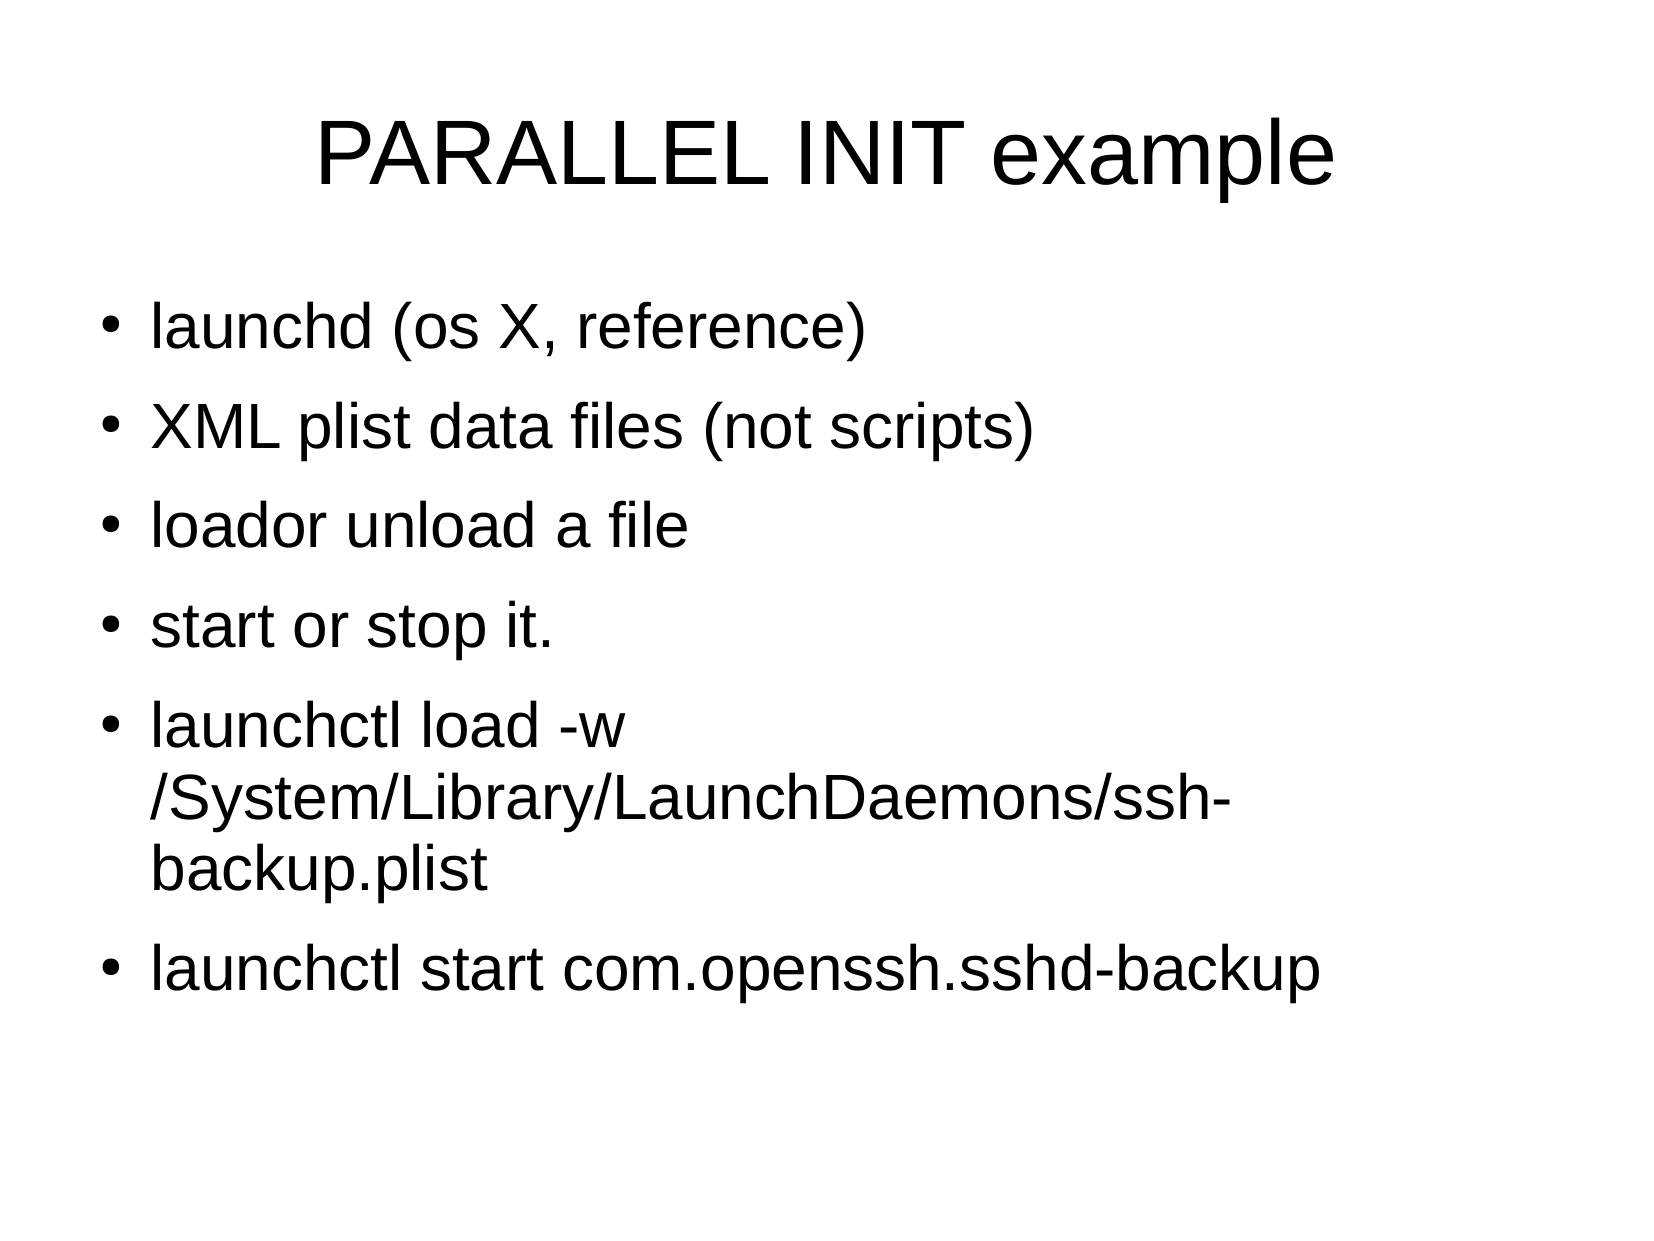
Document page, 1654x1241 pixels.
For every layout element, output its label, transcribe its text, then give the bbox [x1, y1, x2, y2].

title PARALLEL INIT example [82, 49, 1571, 257]
list launchd (os X, reference) XML plist data files (not scripts) loador unload a file start or stop it. launchctl load -w /System/Library/LaunchDaemons/ssh-backup.plist launchctl start com.openssh.sshd-backup [82, 290, 1538, 1010]
